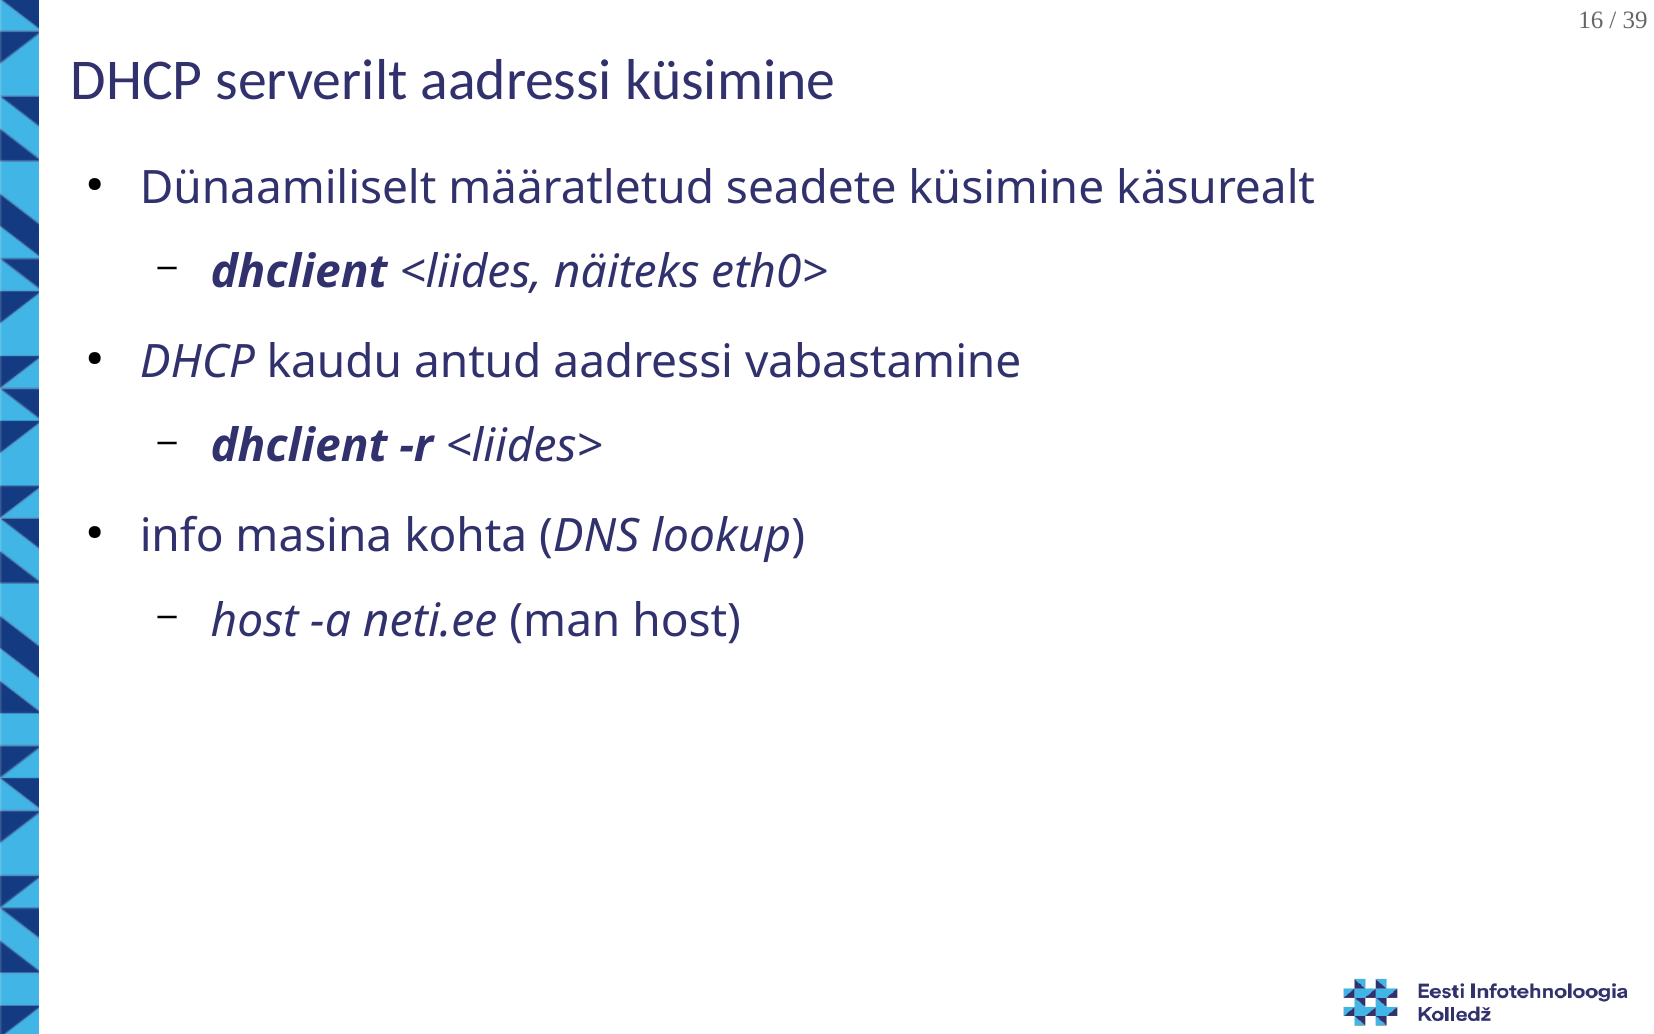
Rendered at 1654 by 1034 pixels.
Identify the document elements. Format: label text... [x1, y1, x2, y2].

title DHCP serverilt aadressi küsimine [70, 41, 1630, 130]
list Dünaamiliselt määratletud seadete küsimine käsurealt dhclient <liides, näiteks eth0> DHCP kaudu antud aadressi vabastamine dhclient -r <liides> info masina kohta (DNS lookup) host -a neti.ee (man host) [68, 153, 1630, 957]
